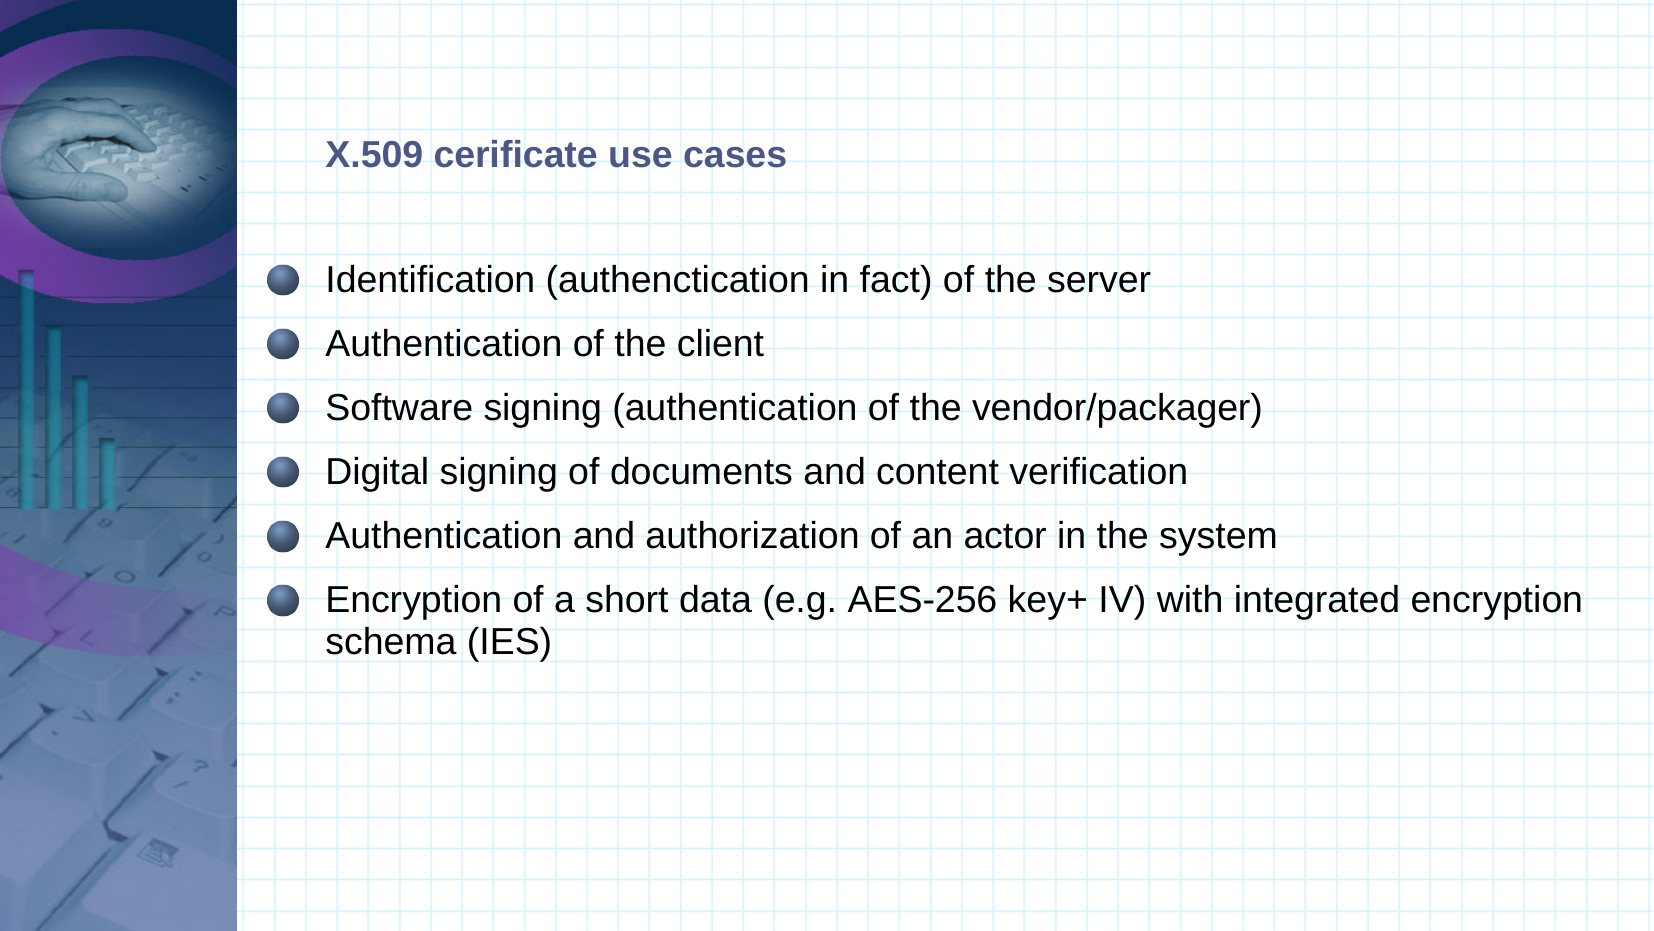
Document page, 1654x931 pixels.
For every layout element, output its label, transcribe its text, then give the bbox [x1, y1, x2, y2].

list Identification (authenctication in fact) of the server Authentication of the client Software signing (authentication of the vendor/packager) Digital signing of documents and content verification Authentication and authorization of an actor in the system Encryption of a short data (e.g. AES-256 key+ IV) with integrated encryption schema (IES) [254, 258, 1640, 807]
picture [0, 0, 1654, 931]
title X.509 cerificate use cases [254, 77, 1640, 233]
